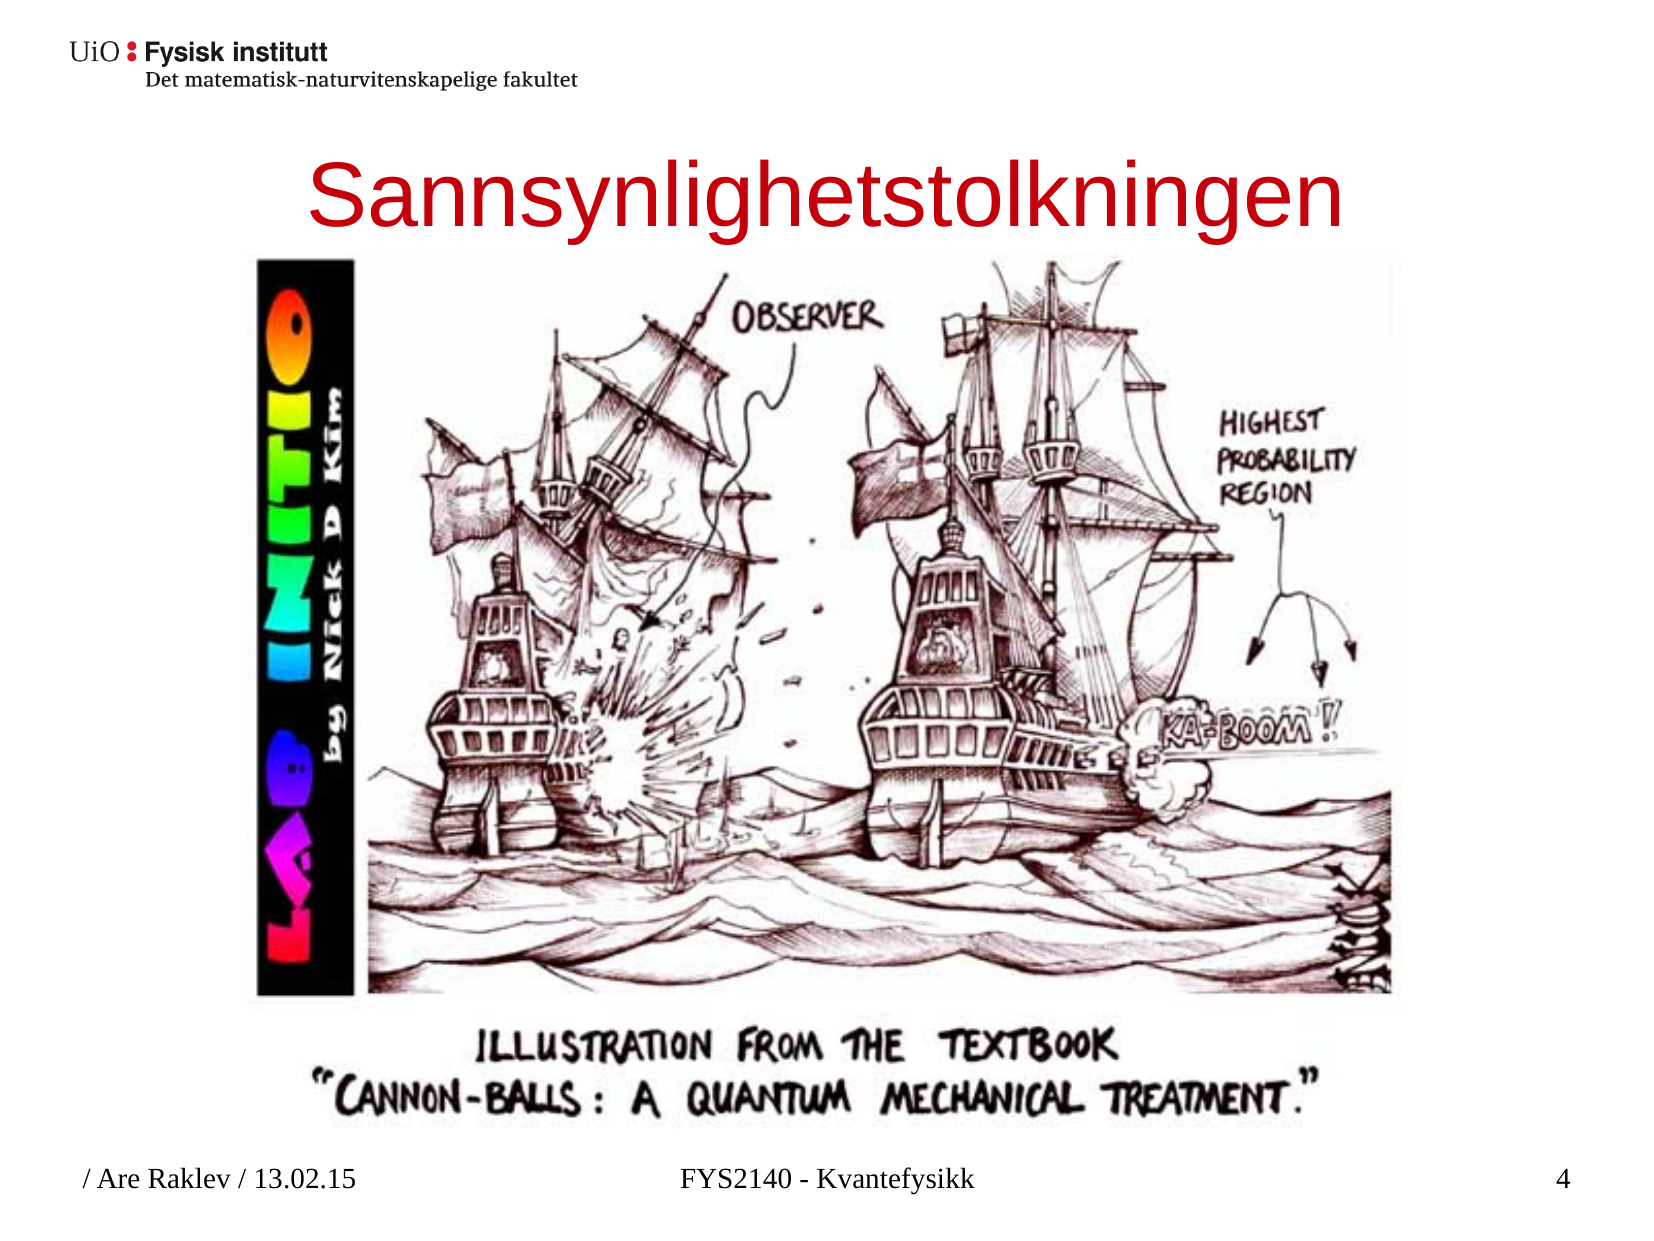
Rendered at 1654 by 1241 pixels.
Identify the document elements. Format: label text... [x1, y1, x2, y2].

picture [68, 37, 581, 93]
title Sannsynlighetstolkningen [82, 90, 1571, 298]
picture [247, 253, 1404, 1155]
